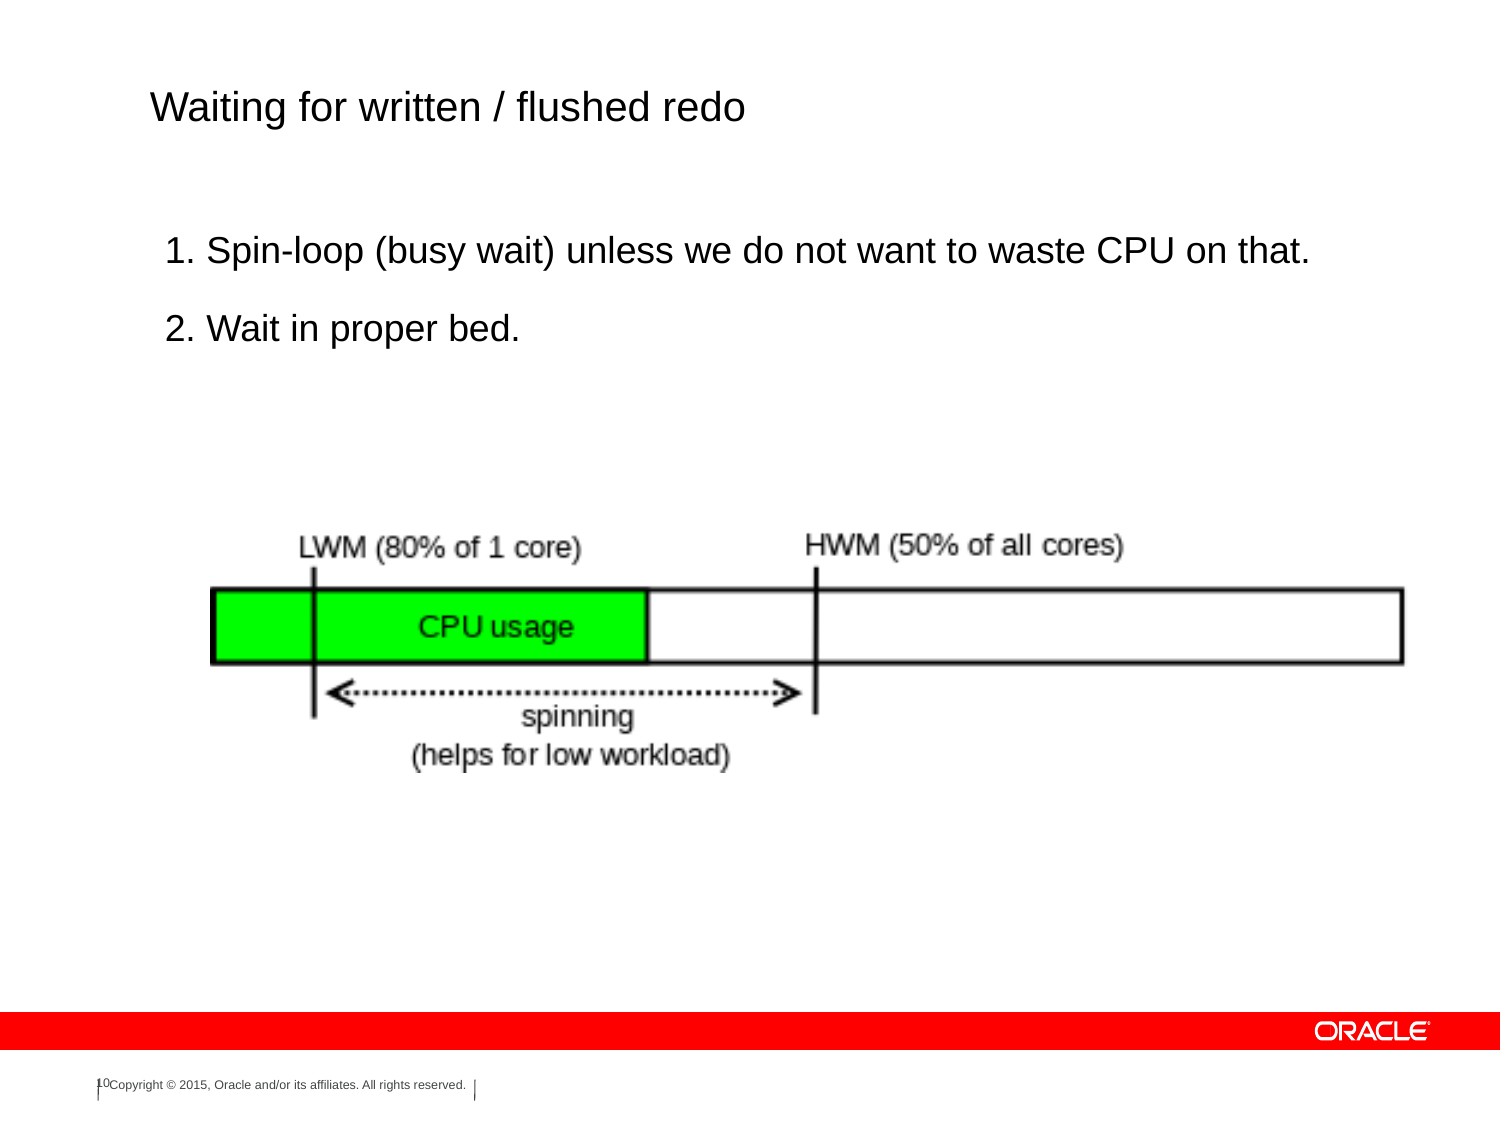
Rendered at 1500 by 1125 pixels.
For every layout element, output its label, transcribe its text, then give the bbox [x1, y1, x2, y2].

text_box Waiting for written / flushed redo [135, 75, 762, 138]
picture [210, 527, 1417, 773]
picture [0, 1012, 1500, 1050]
text_box 1. Spin-loop (busy wait) unless we do not want to waste CPU on that. 2. Wait in proper bed. [75, 219, 1500, 361]
